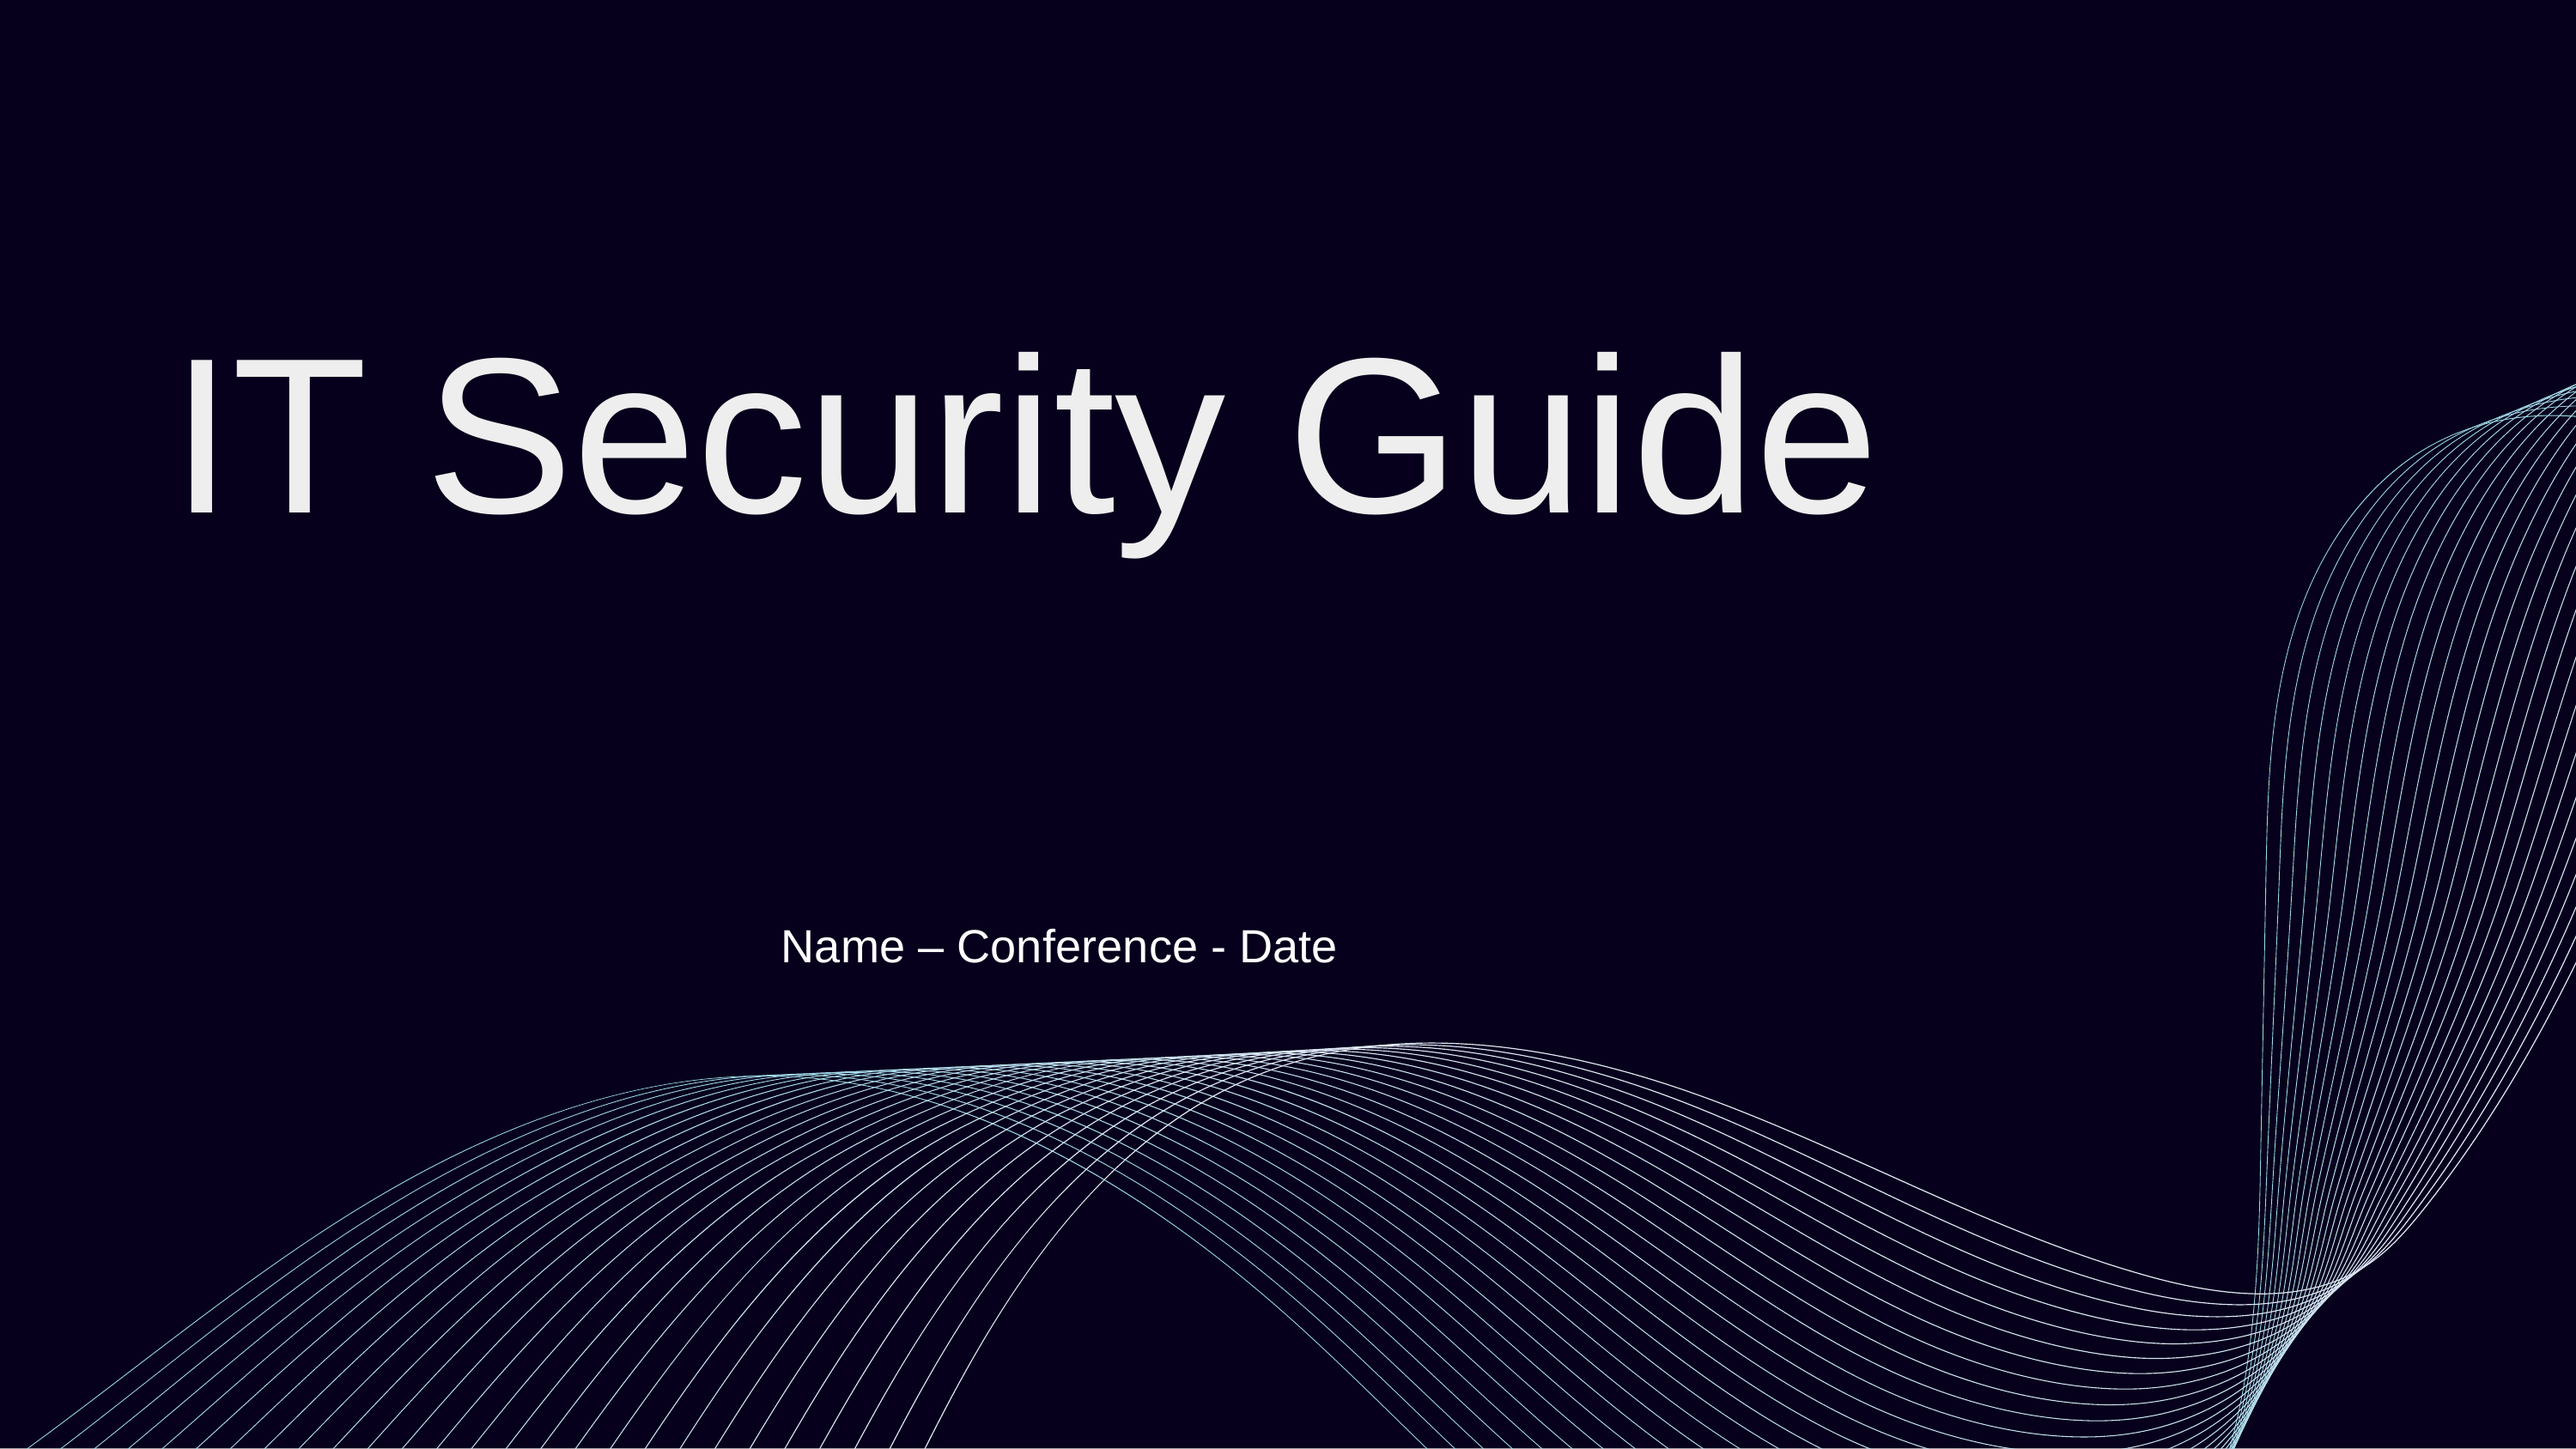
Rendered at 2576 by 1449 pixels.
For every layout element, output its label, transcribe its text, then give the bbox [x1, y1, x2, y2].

subtitle Name – Conference - Date [158, 916, 1962, 973]
text_box IT Security Guide [158, 284, 2222, 564]
